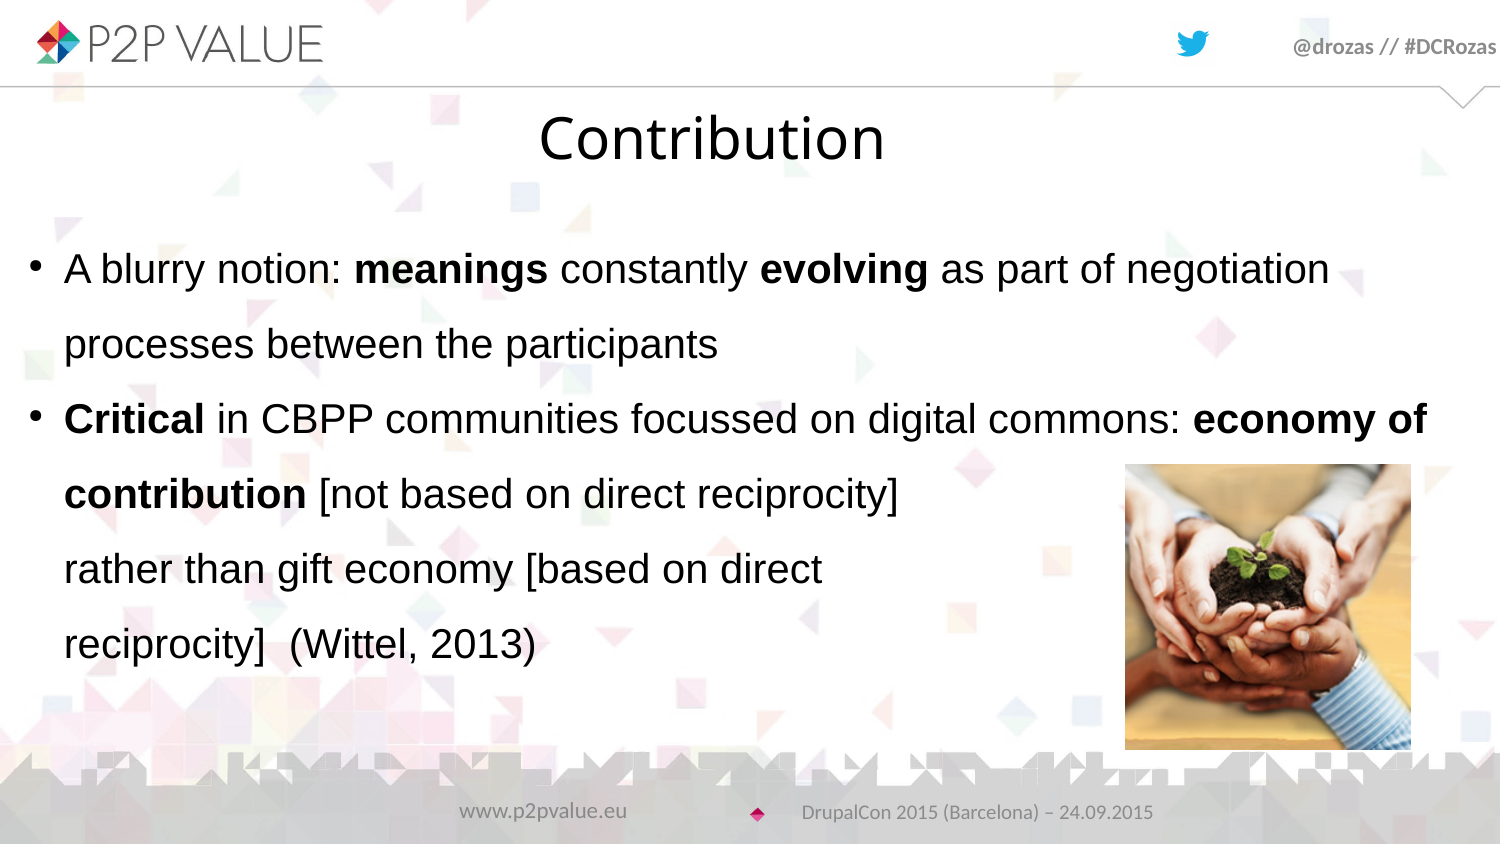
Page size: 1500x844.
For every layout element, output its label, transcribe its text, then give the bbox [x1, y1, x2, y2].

subtitle A blurry notion: meanings constantly evolving as part of negotiation processes between the participants Critical in CBPP communities focussed on digital commons: economy of contribution [not based on direct reciprocity] rather than gift economy [based on direct reciprocity] (Wittel, 2013) [15, 210, 1496, 766]
text_box DrupalCon 2015 (Barcelona) – 24.09.2015 [788, 788, 1481, 834]
text_box www.p2pvalue.eu [453, 789, 672, 829]
picture [0, 0, 1500, 844]
title Contribution [60, 92, 1366, 181]
text_box @drozas // #DCRozas [1170, 15, 1500, 76]
